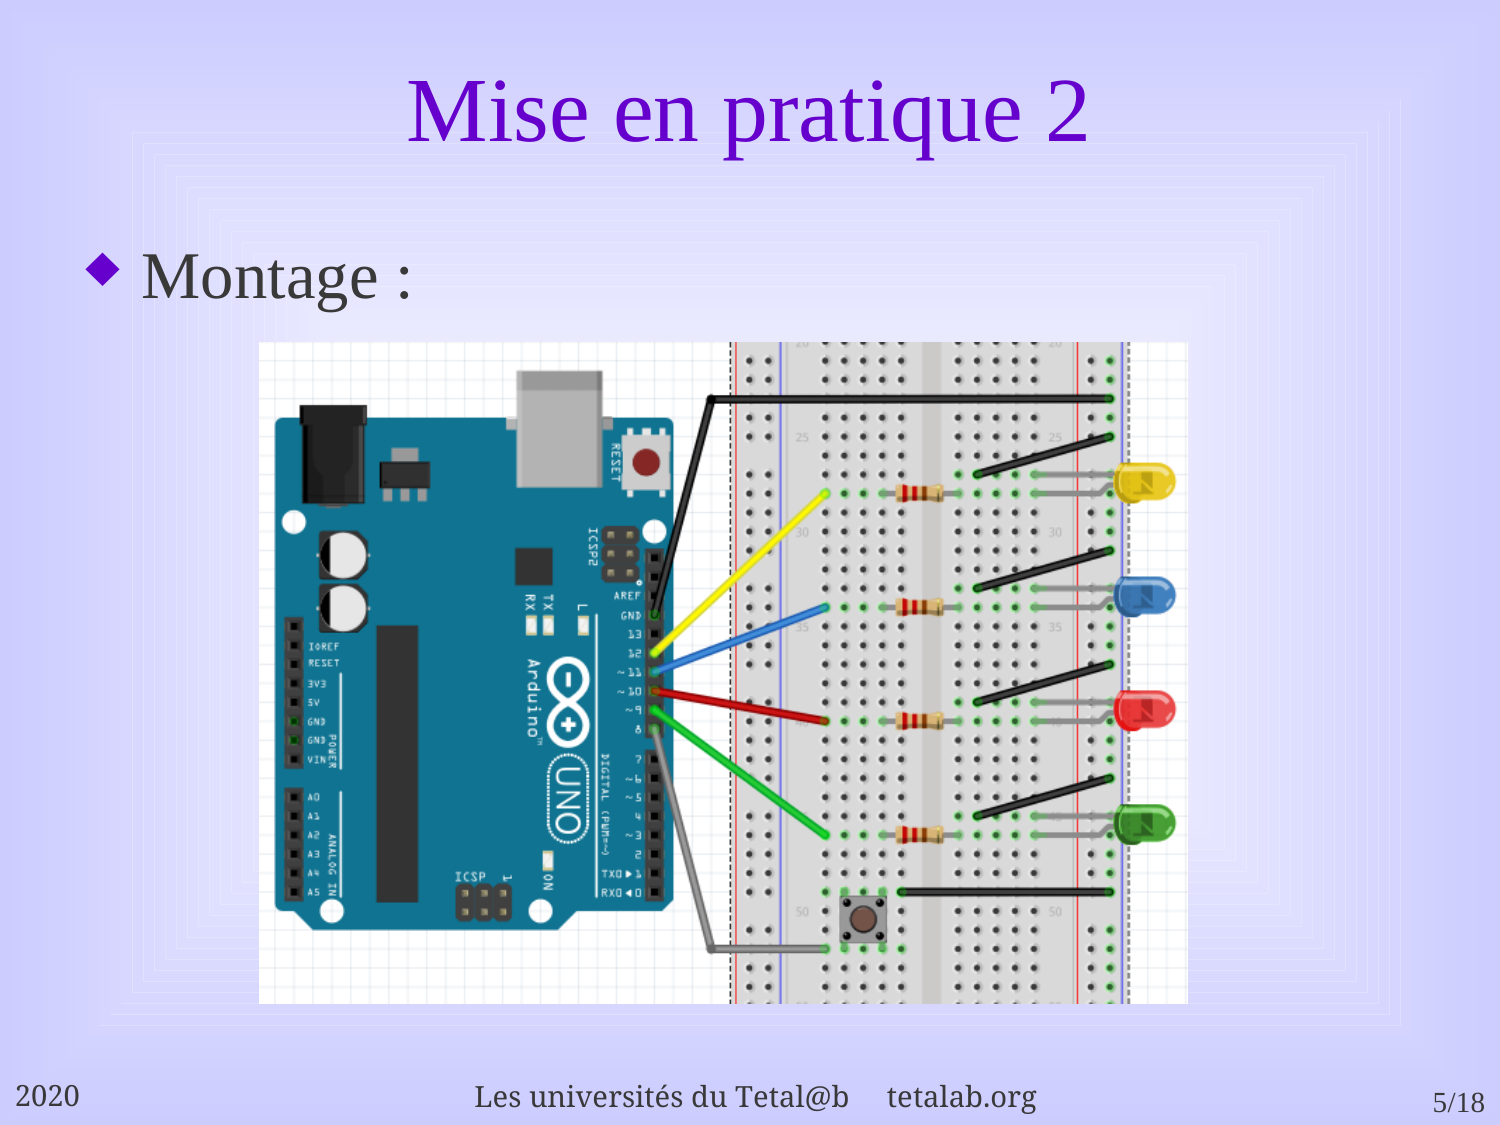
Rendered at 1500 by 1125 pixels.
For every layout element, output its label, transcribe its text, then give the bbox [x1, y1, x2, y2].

picture [259, 342, 1188, 1004]
list Montage : [70, 224, 1453, 1016]
title Mise en pratique 2 [0, 5, 1500, 204]
